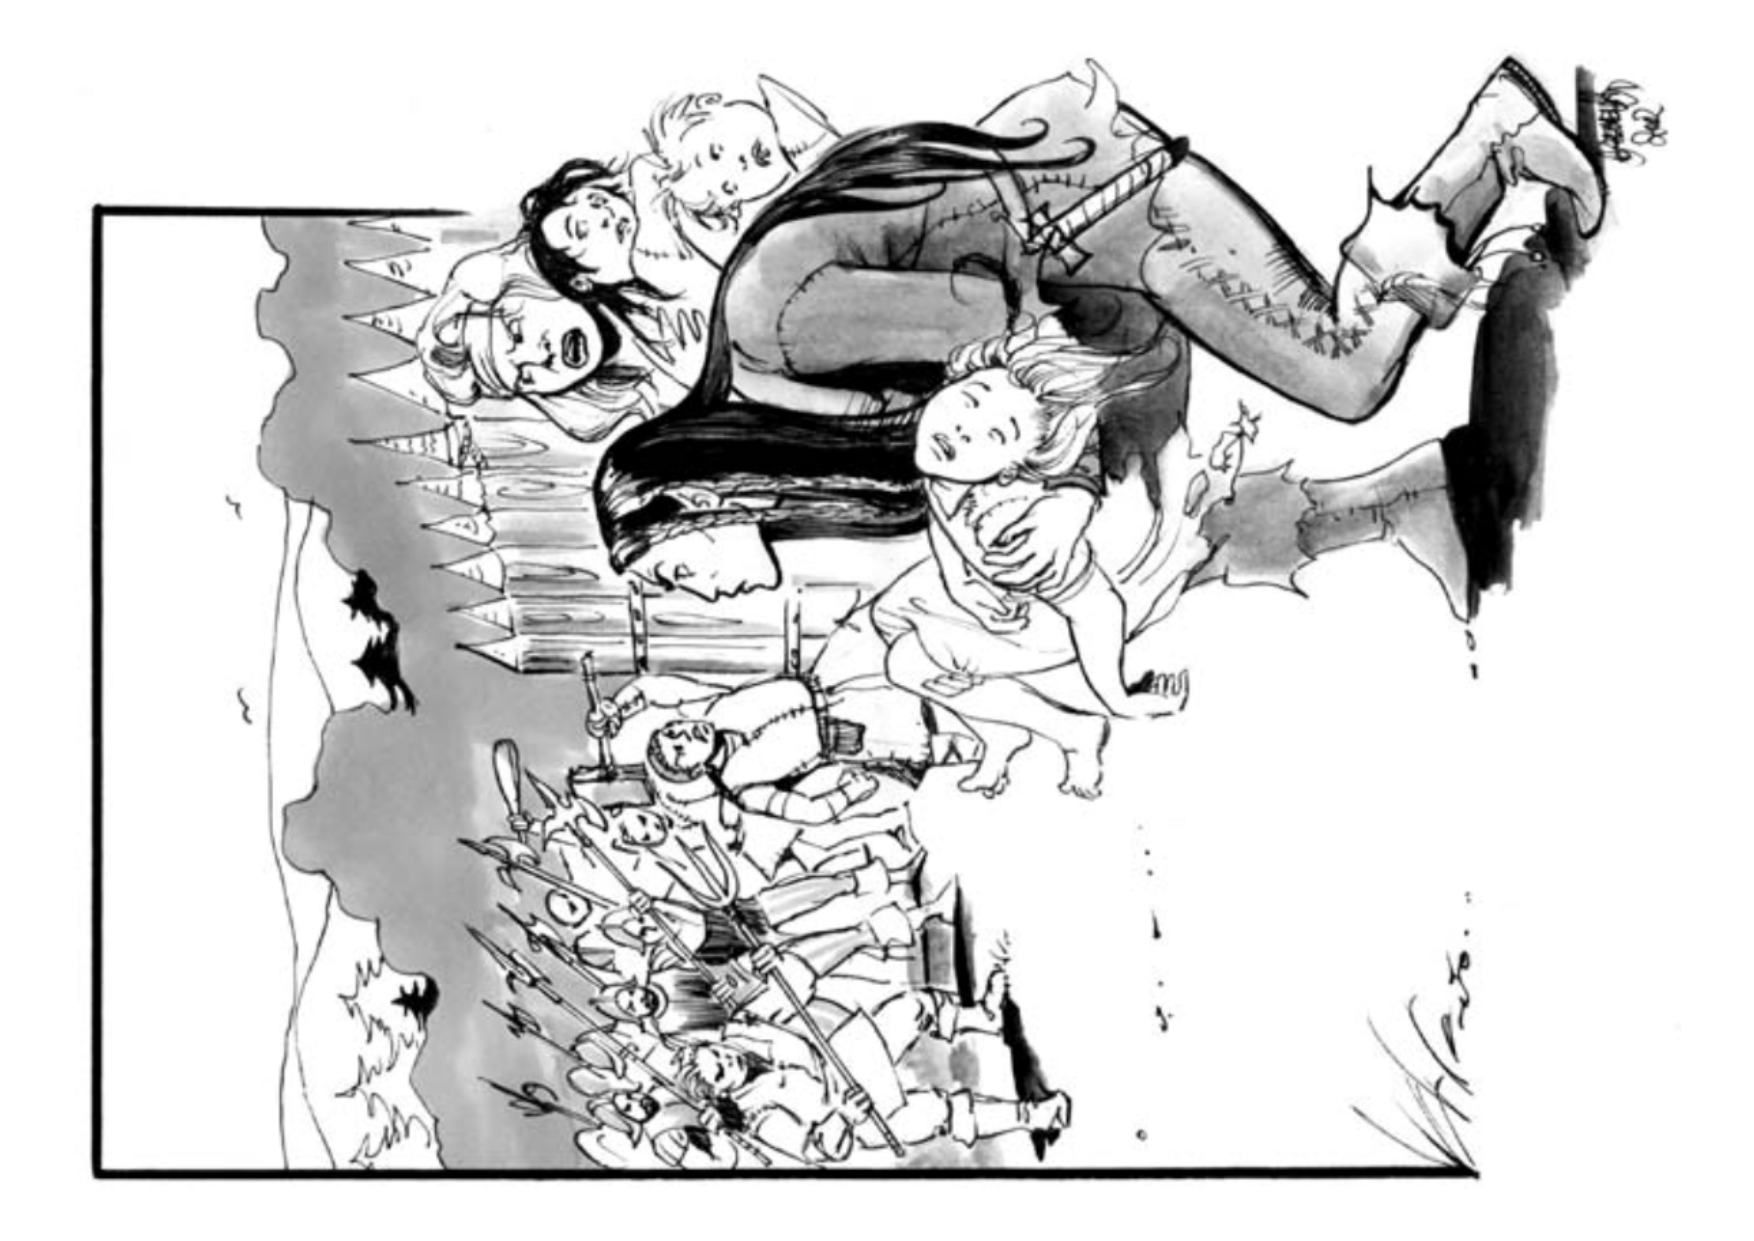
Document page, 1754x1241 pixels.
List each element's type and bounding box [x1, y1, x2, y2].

picture [73, 44, 1681, 1196]
